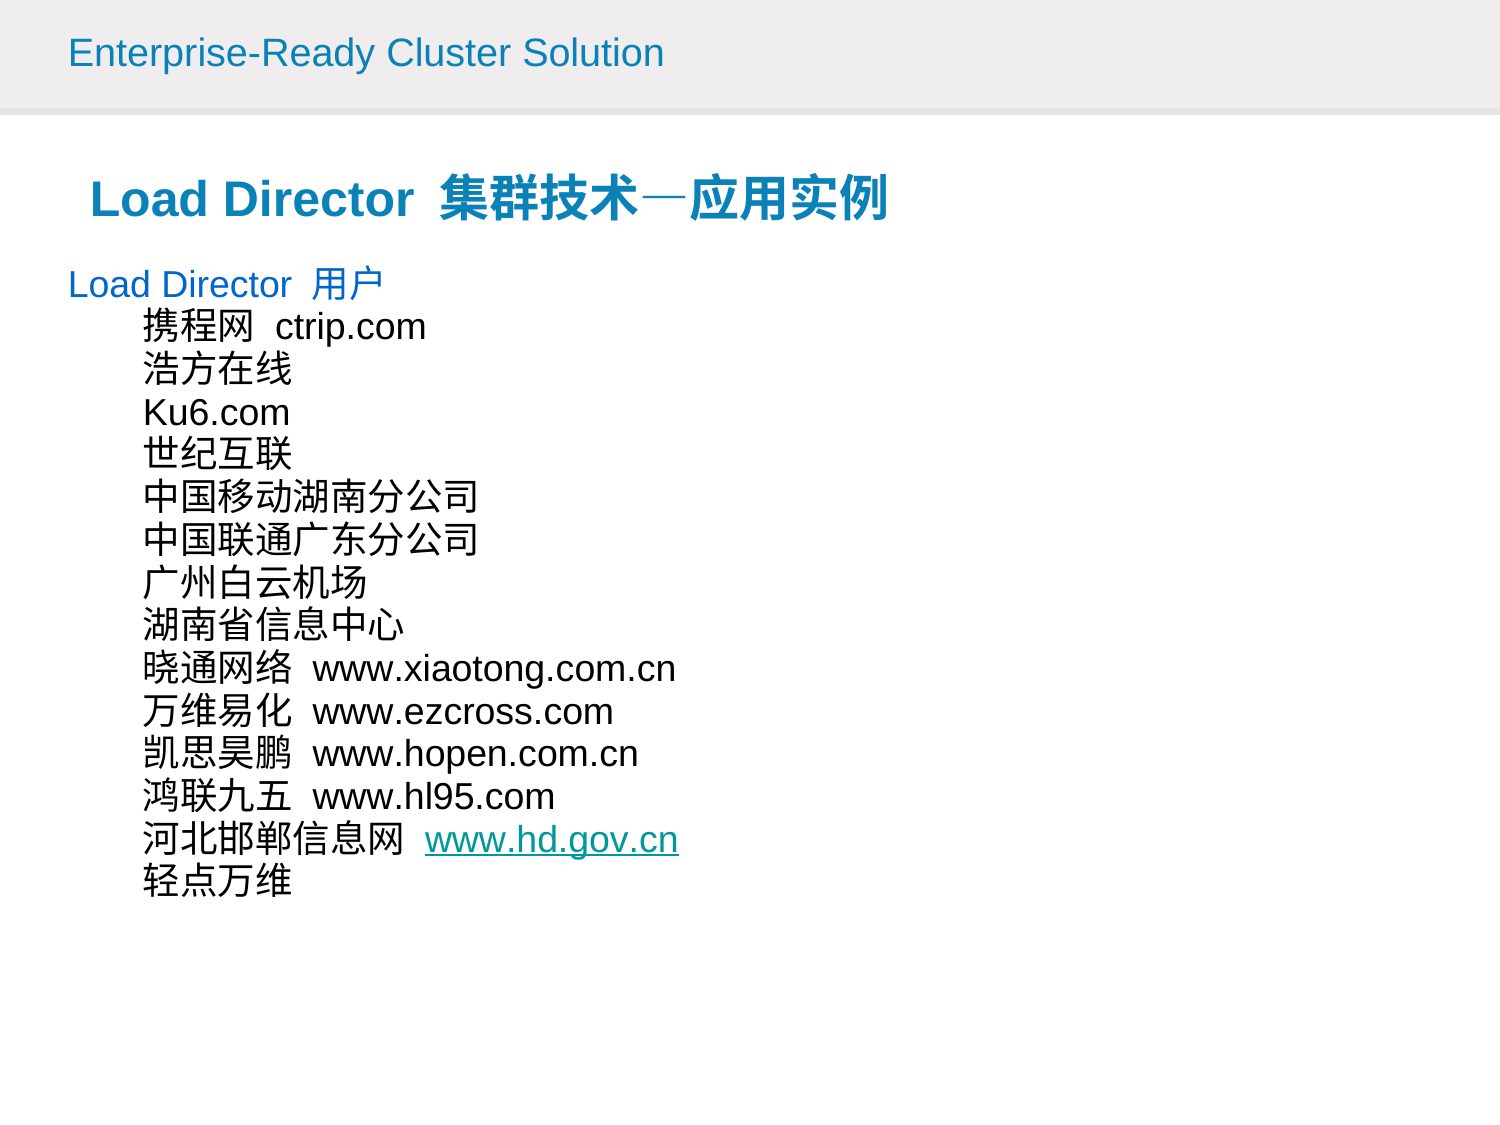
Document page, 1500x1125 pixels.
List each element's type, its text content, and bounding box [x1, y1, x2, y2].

text_box Load Director 用户 携程网 ctrip.com 浩方在线 Ku6.com 世纪互联 中国移动湖南分公司 中国联通广东分公司 广州白云机场 湖南省信息中心 晓通网络 www.xiaotong.com.cn 万维易化 www.ezcross.com 凯思昊鹏 www.hopen.com.cn 鸿联九五 www.hl95.com 河北邯郸信息网 www.hd.gov.cn 轻点万维 [53, 255, 1011, 963]
picture [0, 0, 1500, 115]
title Load Director 集群技术—应用实例 [74, 147, 1046, 239]
